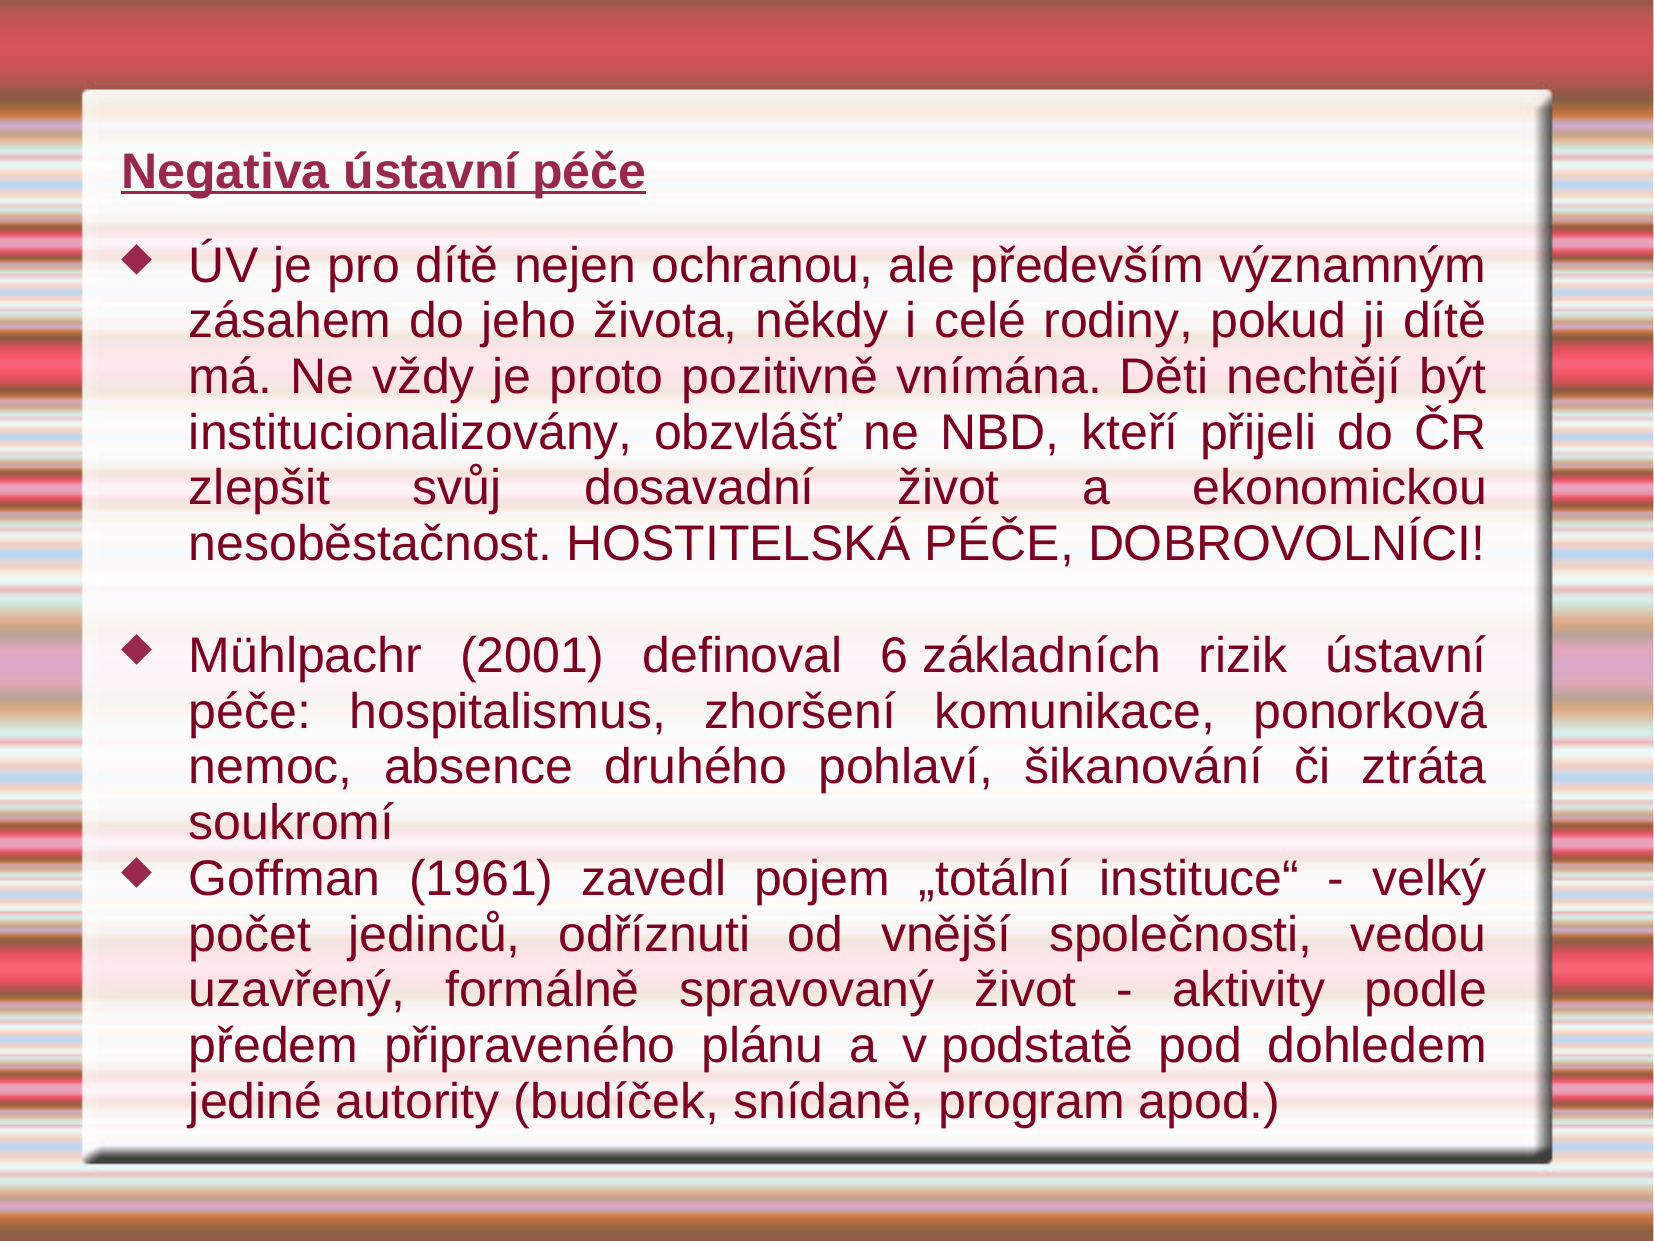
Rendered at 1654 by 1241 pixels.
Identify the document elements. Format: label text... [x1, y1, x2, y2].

list ÚV je pro dítě nejen ochranou, ale především významným zásahem do jeho života, někdy i celé rodiny, pokud ji dítě má. Ne vždy je proto pozitivně vnímána. Děti nechtějí být institucionalizovány, obzvlášť ne NBD, kteří přijeli do ČR zlepšit svůj dosavadní život a ekonomickou nesoběstačnost. HOSTITELSKÁ PÉČE, DOBROVOLNÍCI! Mühlpachr (2001) definoval 6 základních rizik ústavní péče: hospitalismus, zhoršení komunikace, ponorková nemoc, absence druhého pohlaví, šikanování či ztráta soukromí Goffman (1961) zavedl pojem „totální instituce“ - velký počet jedinců, odříznuti od vnější společnosti, vedou uzavřený, formálně spravovaný život - aktivity podle předem připraveného plánu a v podstatě pod dohledem jediné autority (budíček, snídaně, program apod.) [106, 236, 1488, 1241]
title Negativa ústavní péče [121, 50, 1534, 237]
picture [0, 0, 1654, 1241]
